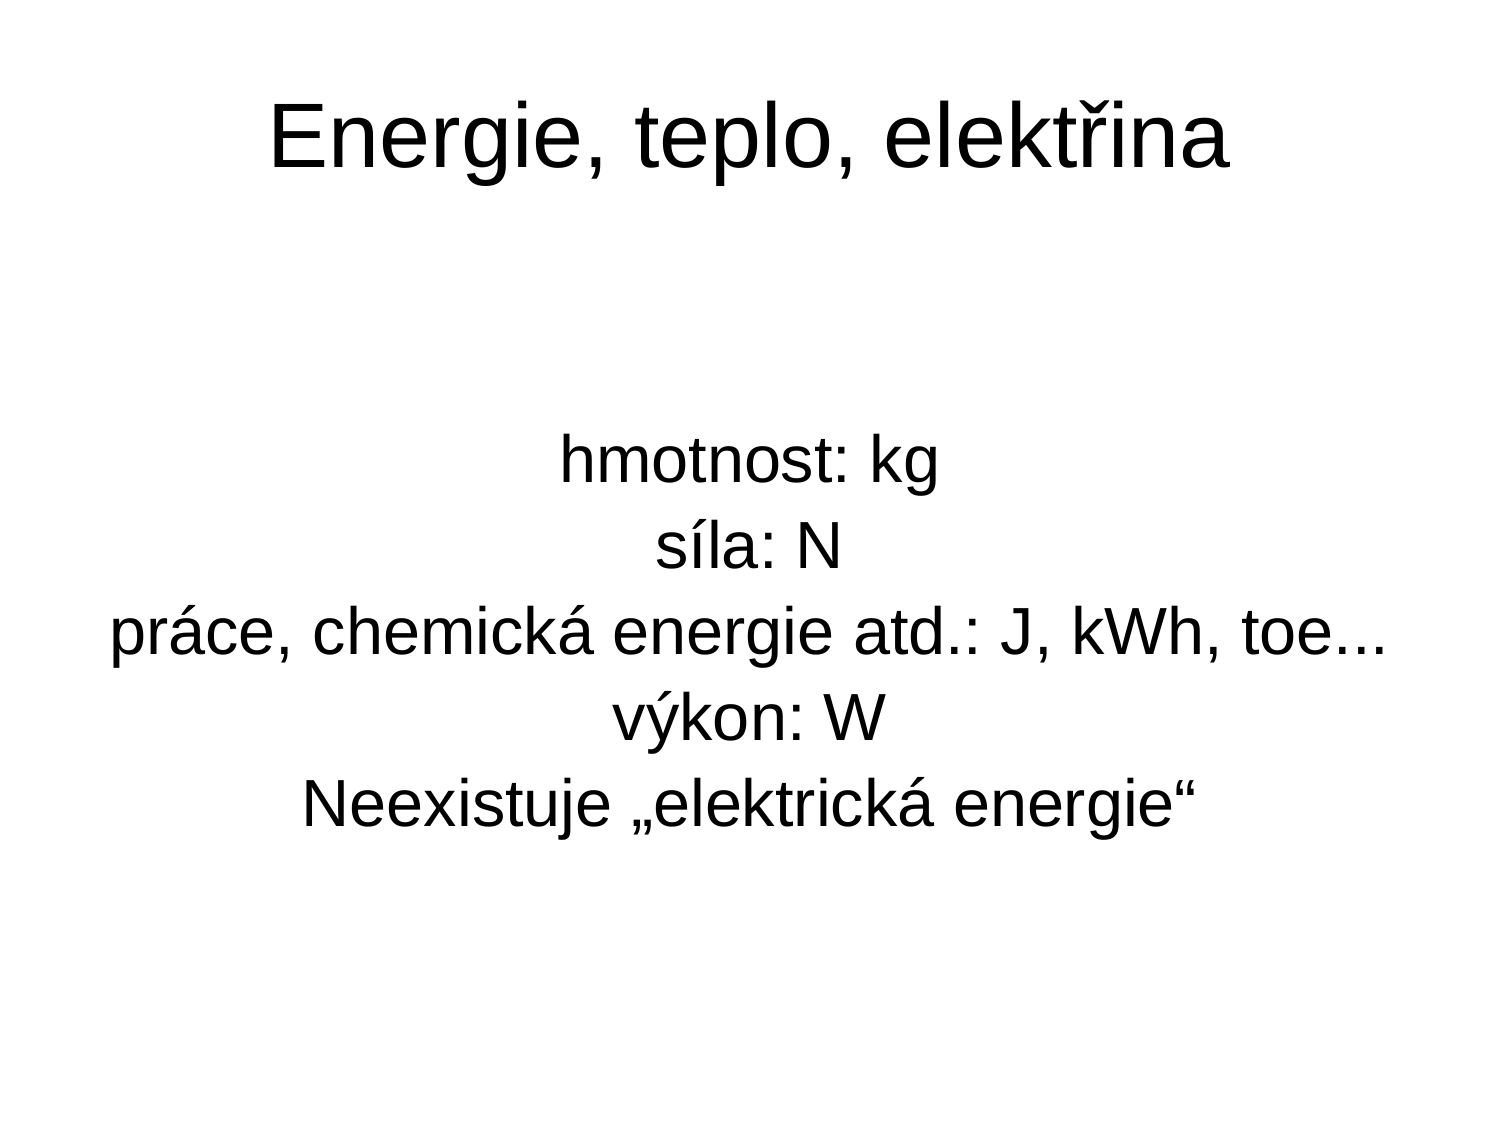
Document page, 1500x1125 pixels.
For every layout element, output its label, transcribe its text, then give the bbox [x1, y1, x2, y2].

subtitle hmotnost: kg síla: N práce, chemická energie atd.: J, kWh, toe... výkon: W Neexistuje „elektrická energie“ [75, 269, 1425, 998]
title Energie, teplo, elektřina [75, 28, 1425, 249]
